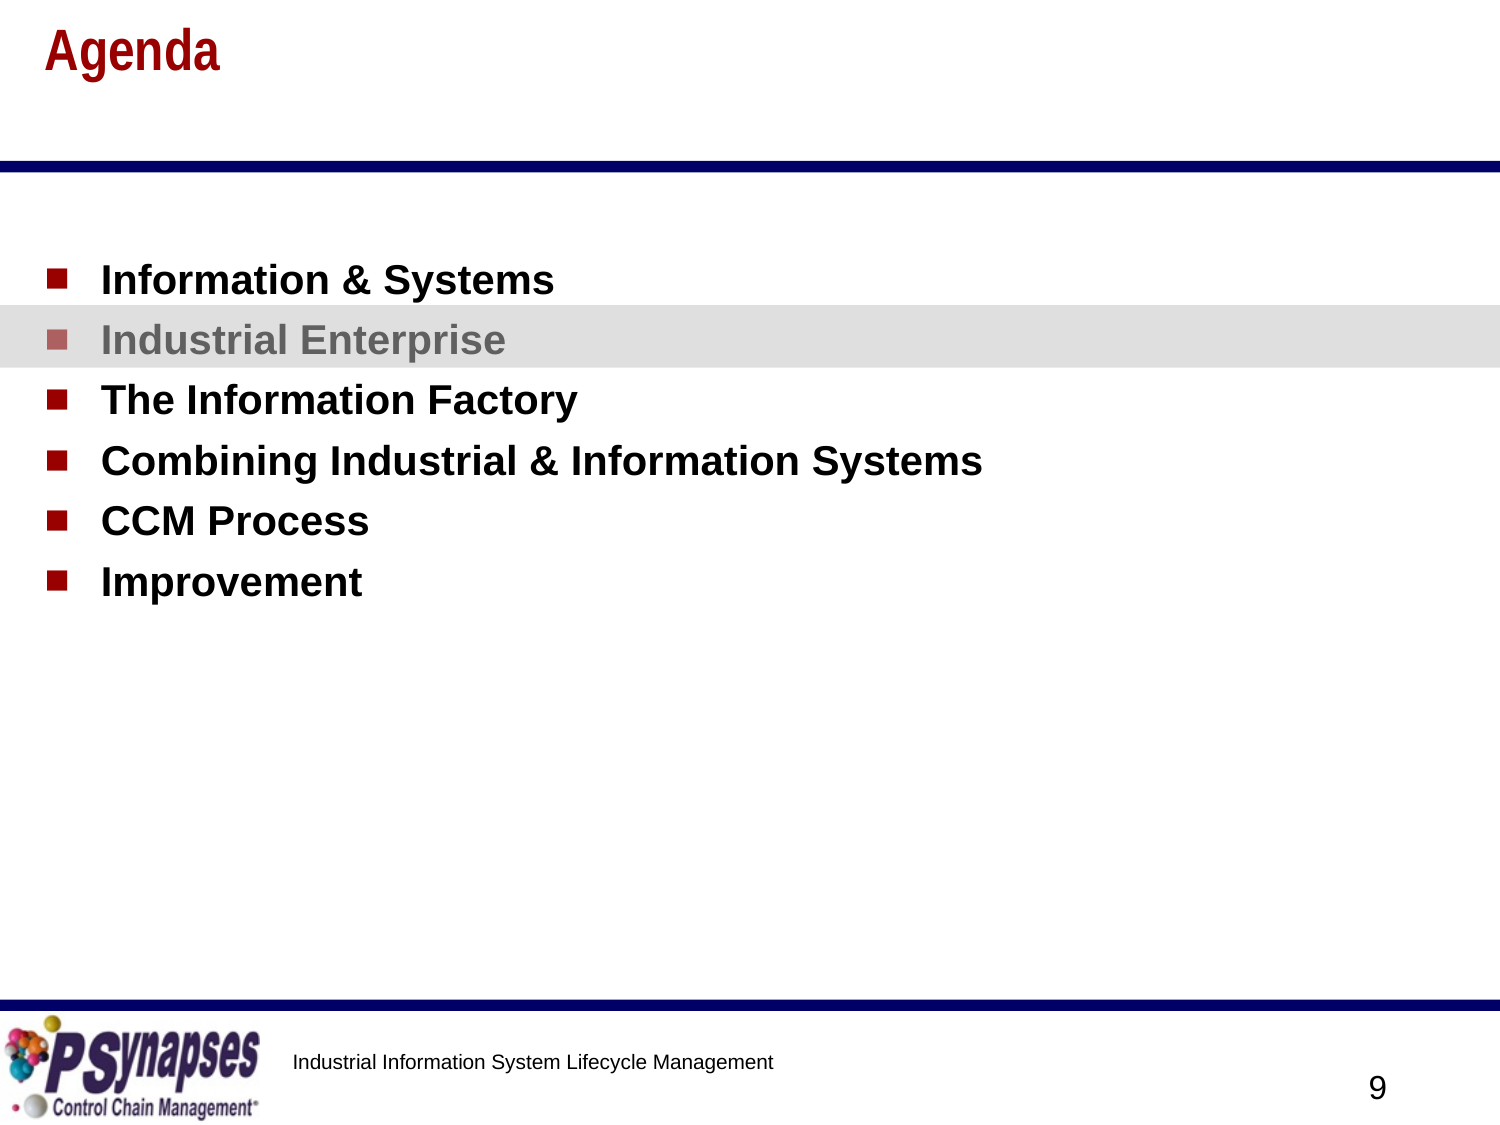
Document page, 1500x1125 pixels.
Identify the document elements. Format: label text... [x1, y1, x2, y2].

text_box [0, 305, 1500, 368]
list Information & Systems Industrial Enterprise The Information Factory Combining Industrial & Information Systems CCM Process Improvement [29, 184, 1471, 305]
picture [0, 1011, 260, 1125]
list Information & Systems Industrial Enterprise The Information Factory Combining Industrial & Information Systems CCM Process Improvement [29, 368, 1471, 988]
title Agenda [29, 12, 1471, 138]
